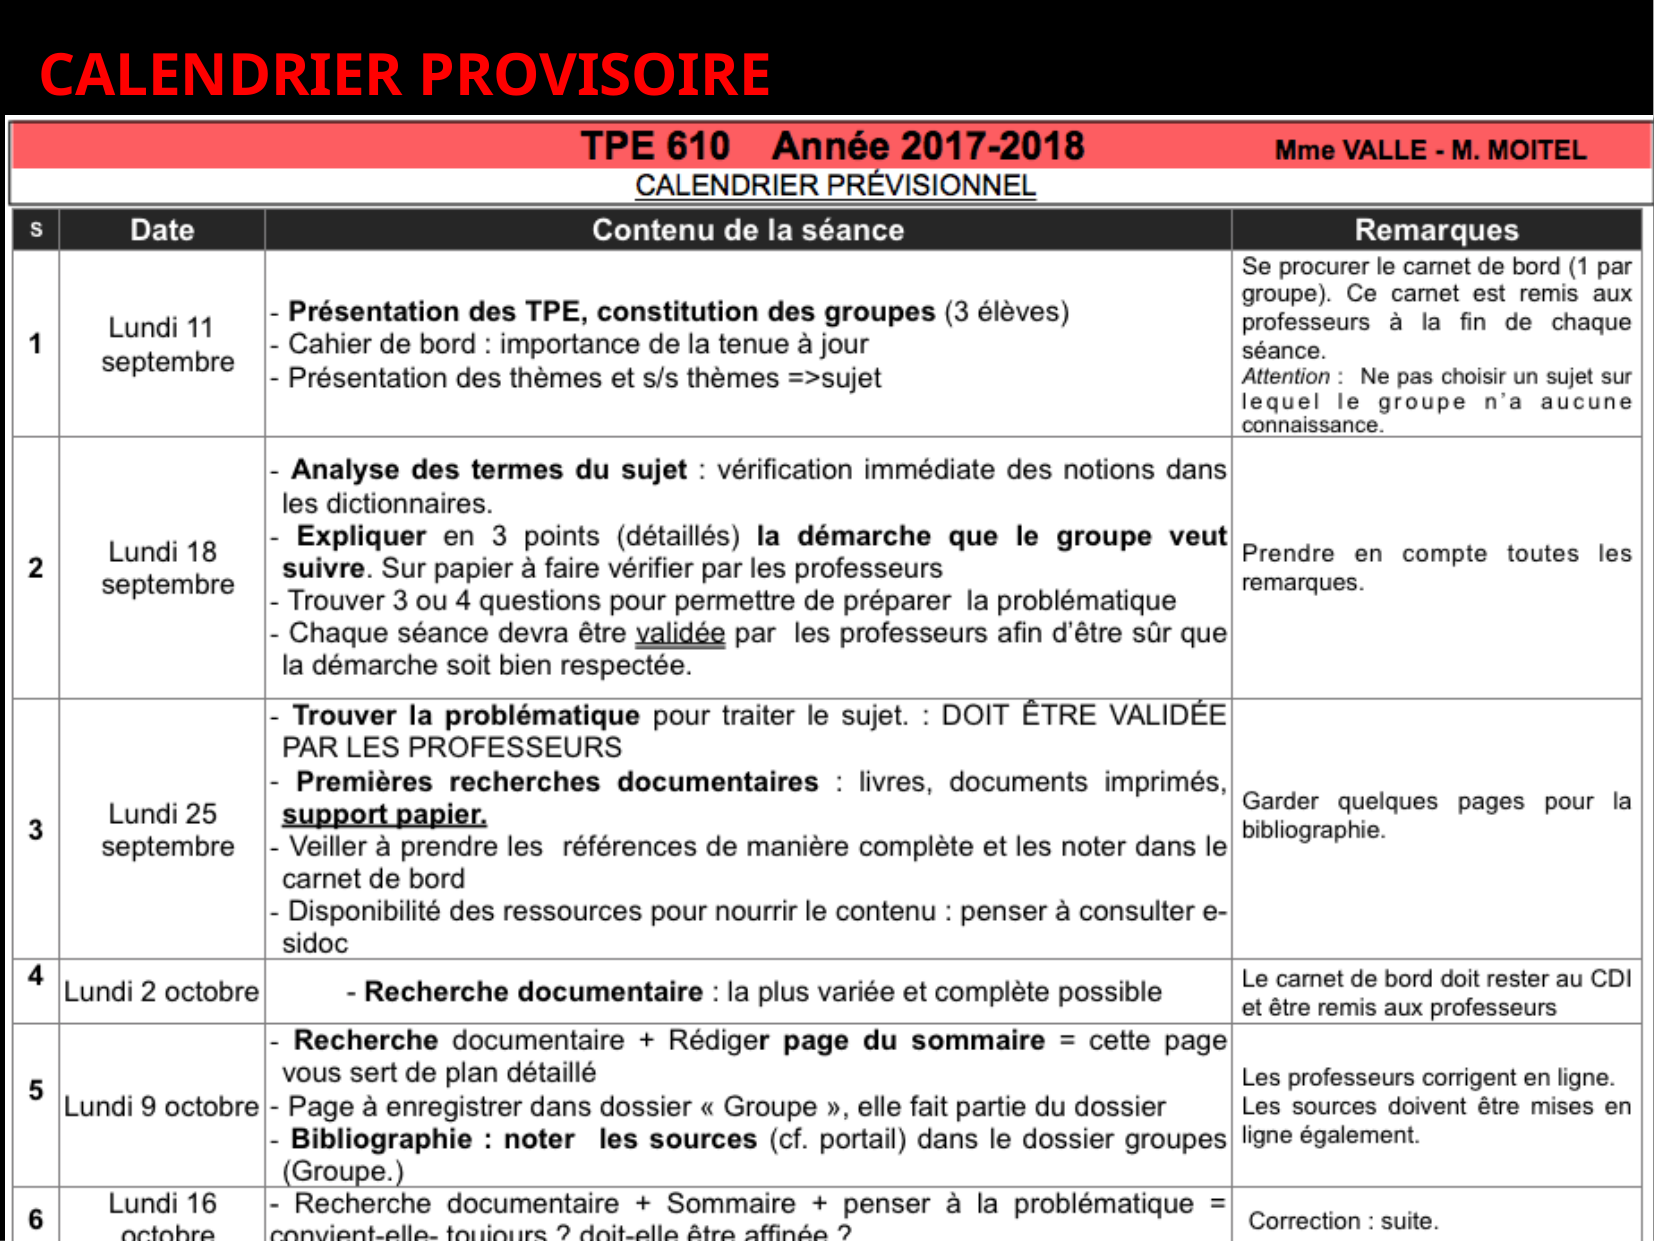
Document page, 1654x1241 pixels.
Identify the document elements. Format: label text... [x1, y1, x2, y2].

picture [5, 115, 1654, 1241]
text_box [0, 115, 5, 1241]
text_box CALENDRIER PROVISOIRE [23, 25, 1654, 115]
